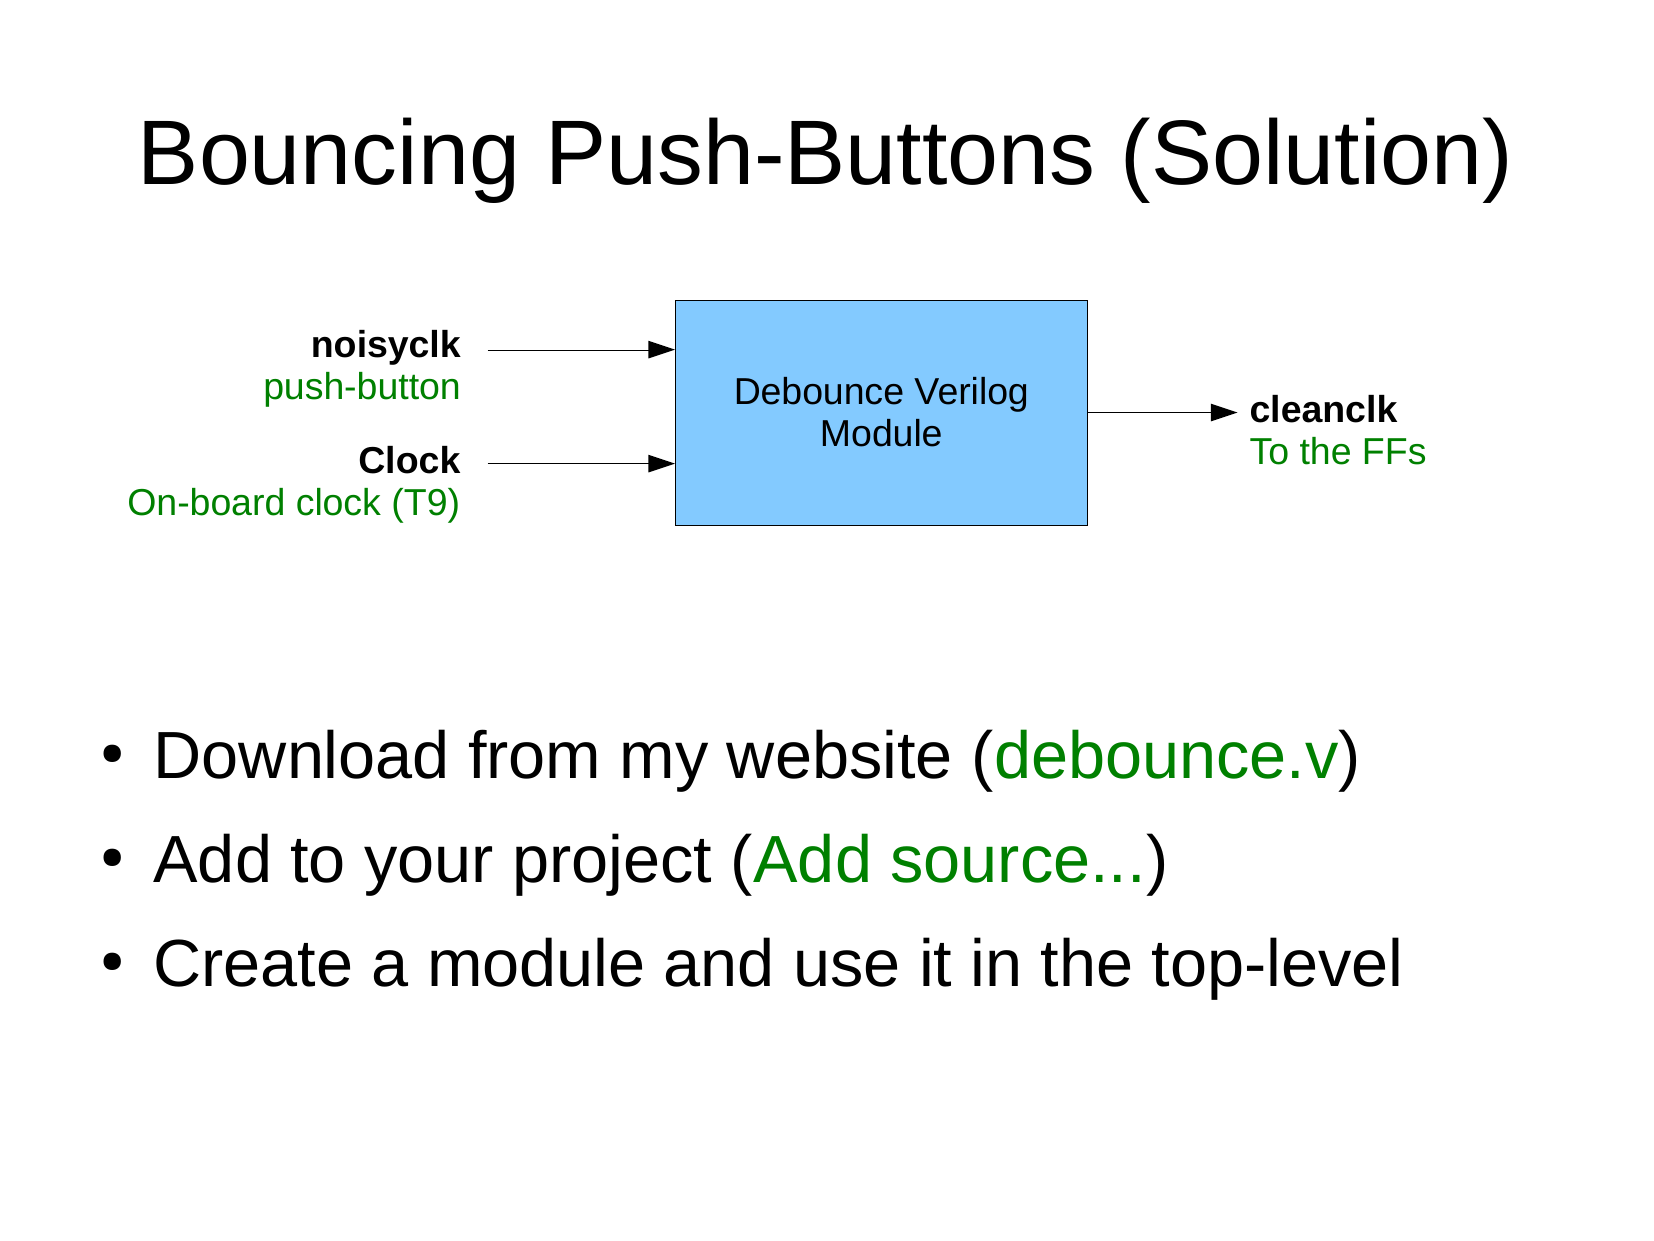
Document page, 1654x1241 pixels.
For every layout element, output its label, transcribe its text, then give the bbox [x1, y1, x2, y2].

text_box Clock On-board clock (T9) [112, 431, 476, 531]
text_box noisyclk push-button [248, 316, 476, 415]
text_box Debounce Verilog Module [675, 300, 1088, 526]
title Bouncing Push-Buttons (Solution) [82, 0, 1571, 335]
list Download from my website (debounce.v) Add to your project (Add source...) Create a module and use it in the top-level [82, 717, 1571, 1109]
text_box cleanclk To the FFs [1234, 381, 1442, 480]
